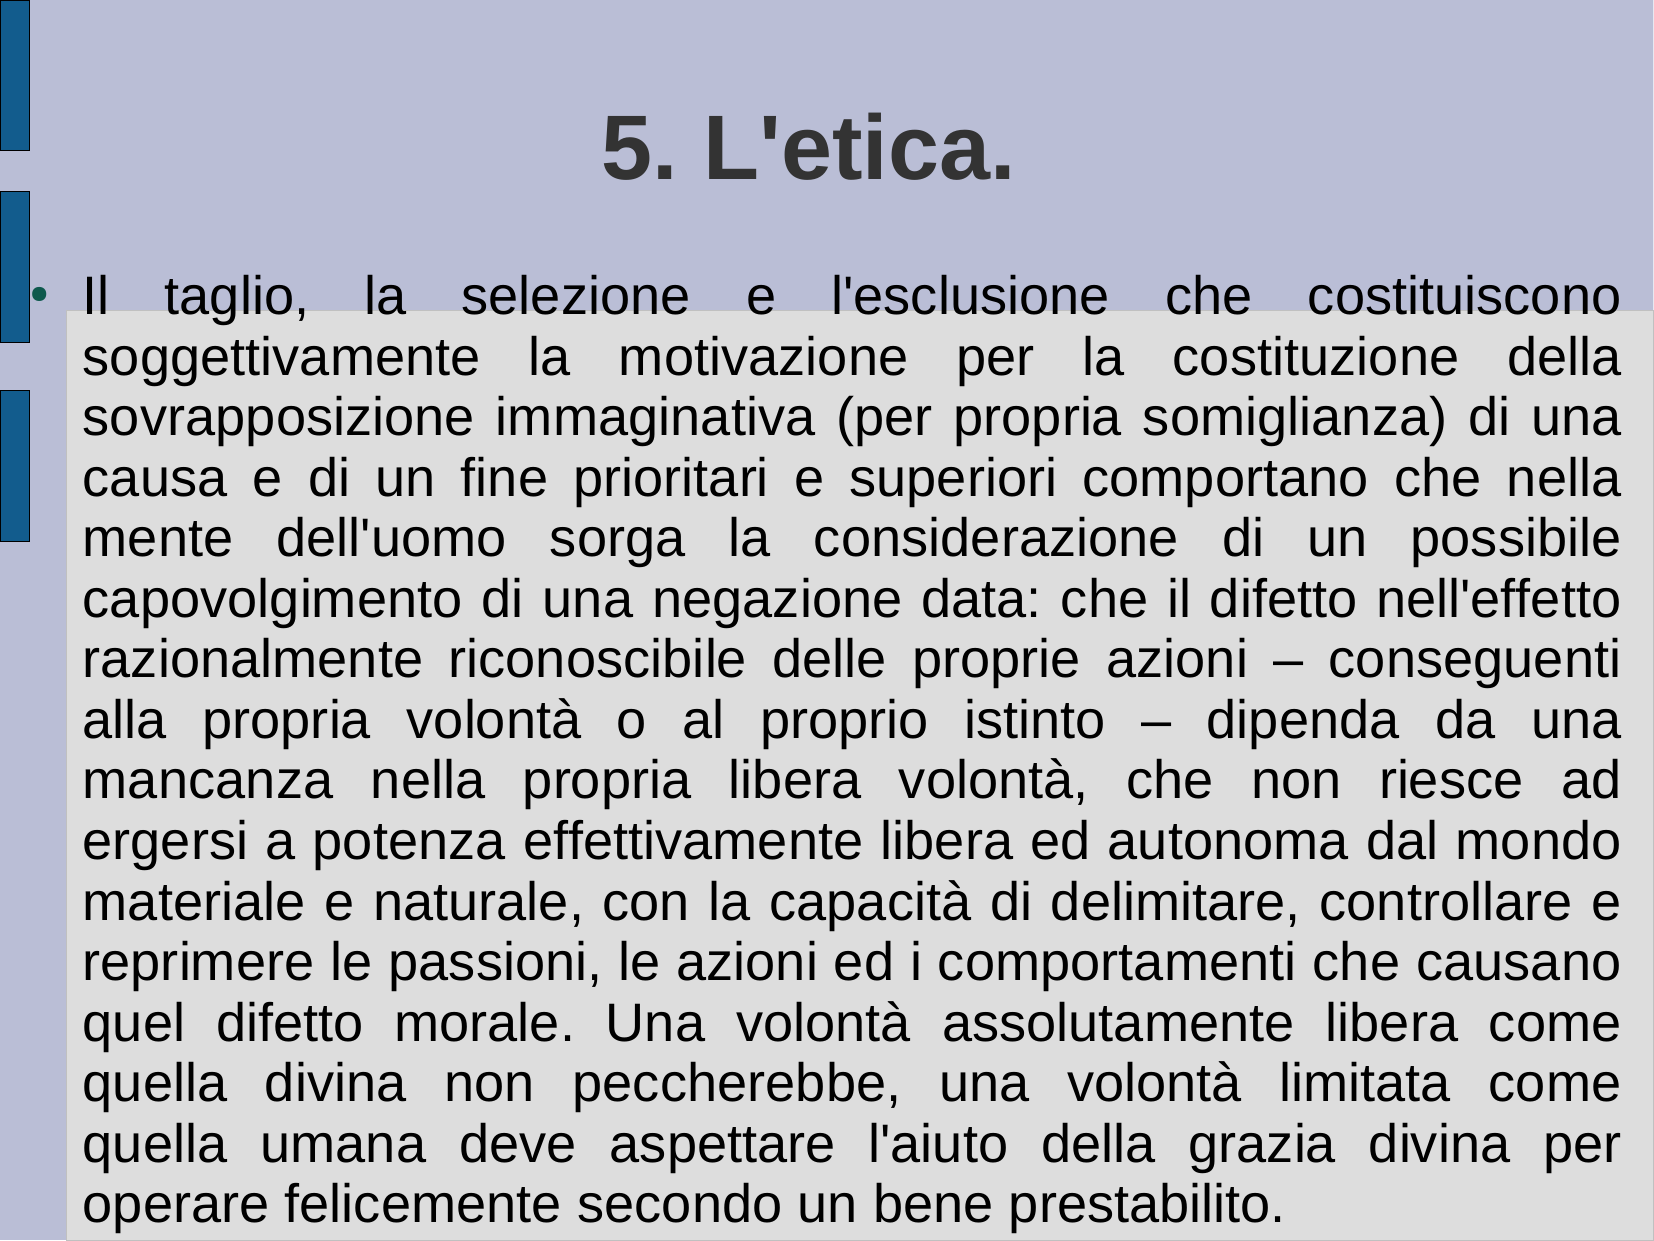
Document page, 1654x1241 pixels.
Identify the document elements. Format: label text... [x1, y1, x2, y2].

list Il taglio, la selezione e l'esclusione che costituiscono soggettivamente la motivazione per la costituzione della sovrapposizione immaginativa (per propria somiglianza) di una causa e di un fine prioritari e superiori comportano che nella mente dell'uomo sorga la considerazione di un possibile capovolgimento di una negazione data: che il difetto nell'effetto razionalmente riconoscibile delle proprie azioni – conseguenti alla propria volontà o al proprio istinto – dipenda da una mancanza nella propria libera volontà, che non riesce ad ergersi a potenza effettivamente libera ed autonoma dal mondo materiale e naturale, con la capacità di delimitare, controllare e reprimere le passioni, le azioni ed i comportamenti che causano quel difetto morale. Una volontà assolutamente libera come quella divina non peccherebbe, una volontà limitata come quella umana deve aspettare l'aiuto della grazia divina per operare felicemente secondo un bene prestabilito. [11, 265, 1625, 1235]
title 5. L'etica. [115, 43, 1528, 251]
